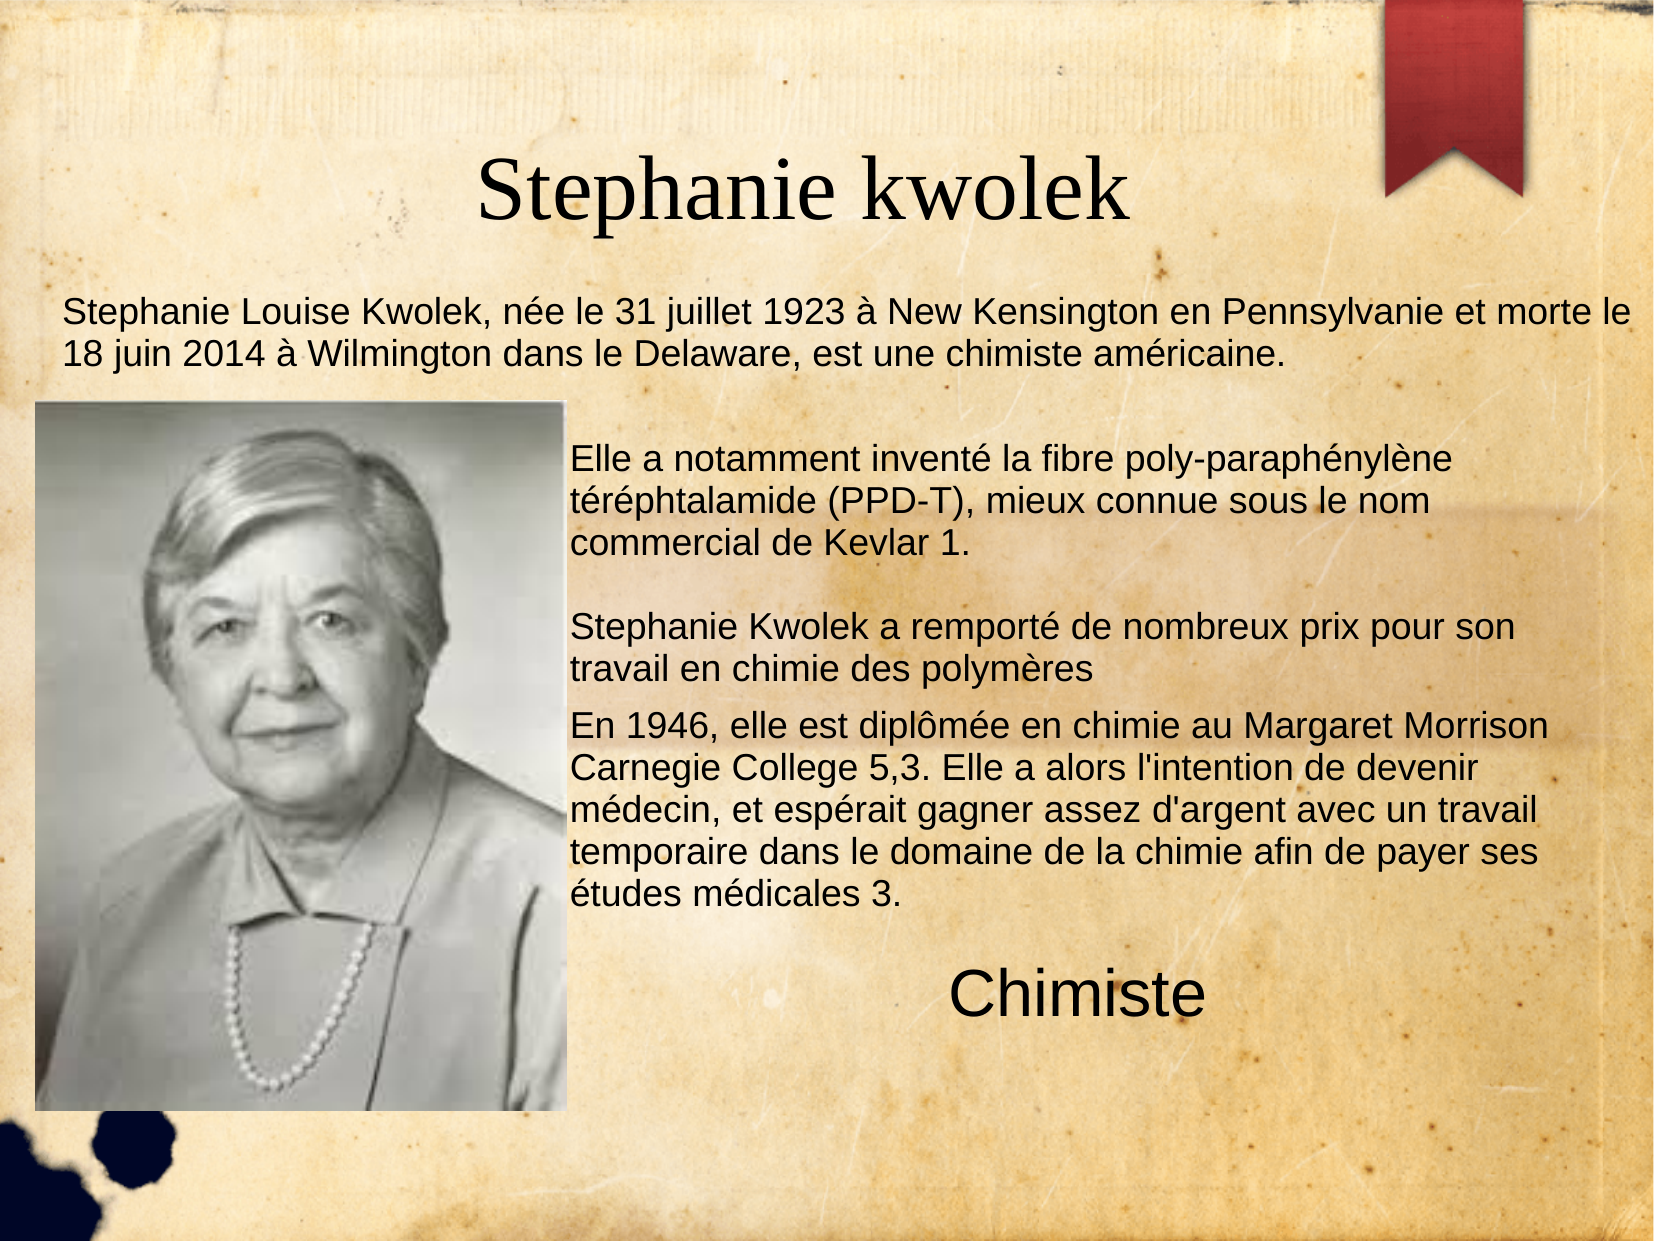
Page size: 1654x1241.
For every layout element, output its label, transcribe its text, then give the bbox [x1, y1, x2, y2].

title Stephanie kwolek [82, 135, 1571, 283]
text_box Stephanie Louise Kwolek, née le 31 juillet 1923 à New Kensington en Pennsylvanie et morte le 18 juin 2014 à Wilmington dans le Delaware, est une chimiste américaine. [47, 283, 1654, 591]
text_box En 1946, elle est diplômée en chimie au Margaret Morrison Carnegie College 5,3. Elle a alors l'intention de devenir médecin, et espérait gagner assez d'argent avec un travail temporaire dans le domaine de la chimie afin de payer ses études médicales 3. Chimiste [555, 696, 1630, 1039]
picture [0, 0, 1654, 1241]
text_box Elle a notamment inventé la fibre poly-paraphénylène téréphtalamide (PPD-T), mieux connue sous le nom commercial de Kevlar 1. Stephanie Kwolek a remporté de nombreux prix pour son travail en chimie des polymères [555, 429, 1607, 696]
